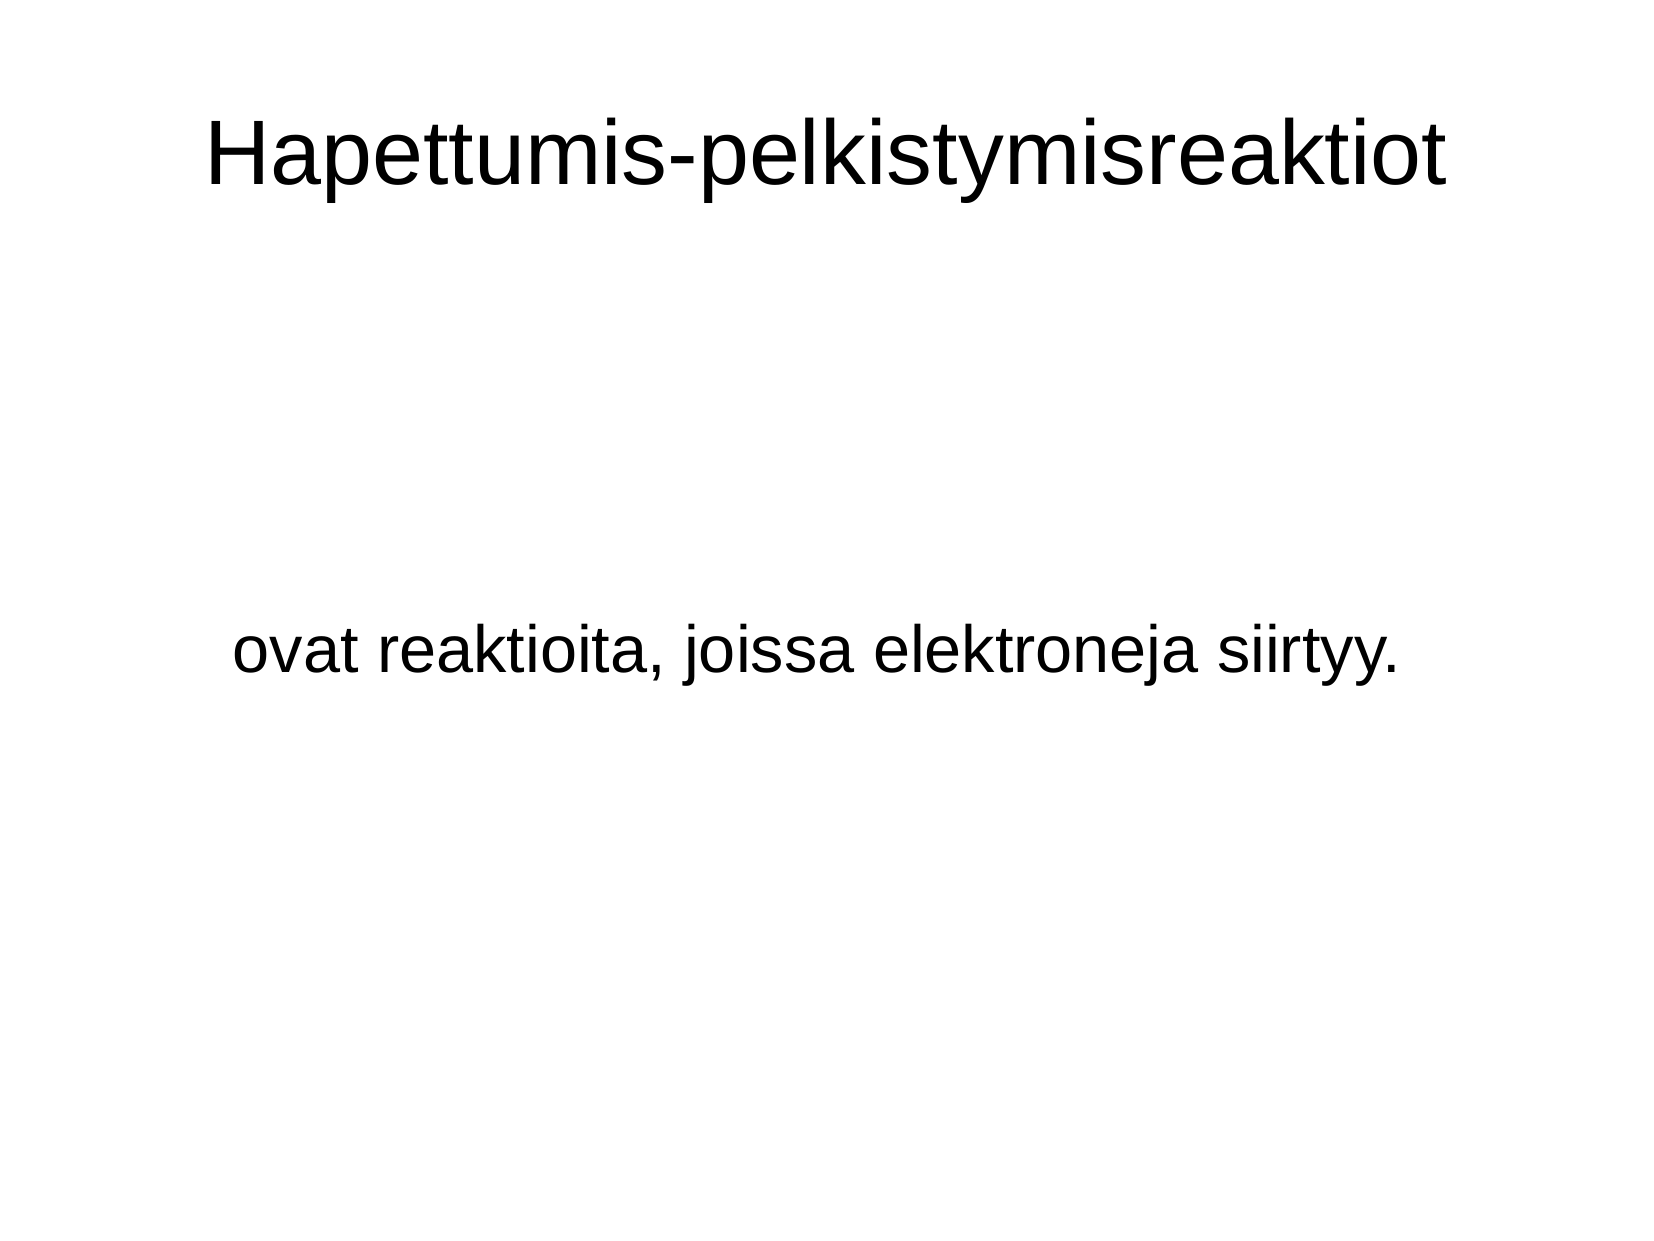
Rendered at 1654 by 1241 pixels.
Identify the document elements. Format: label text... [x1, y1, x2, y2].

title Hapettumis-pelkistymisreaktiot [82, 49, 1571, 257]
subtitle ovat reaktioita, joissa elektroneja siirtyy. [82, 290, 1571, 1010]
